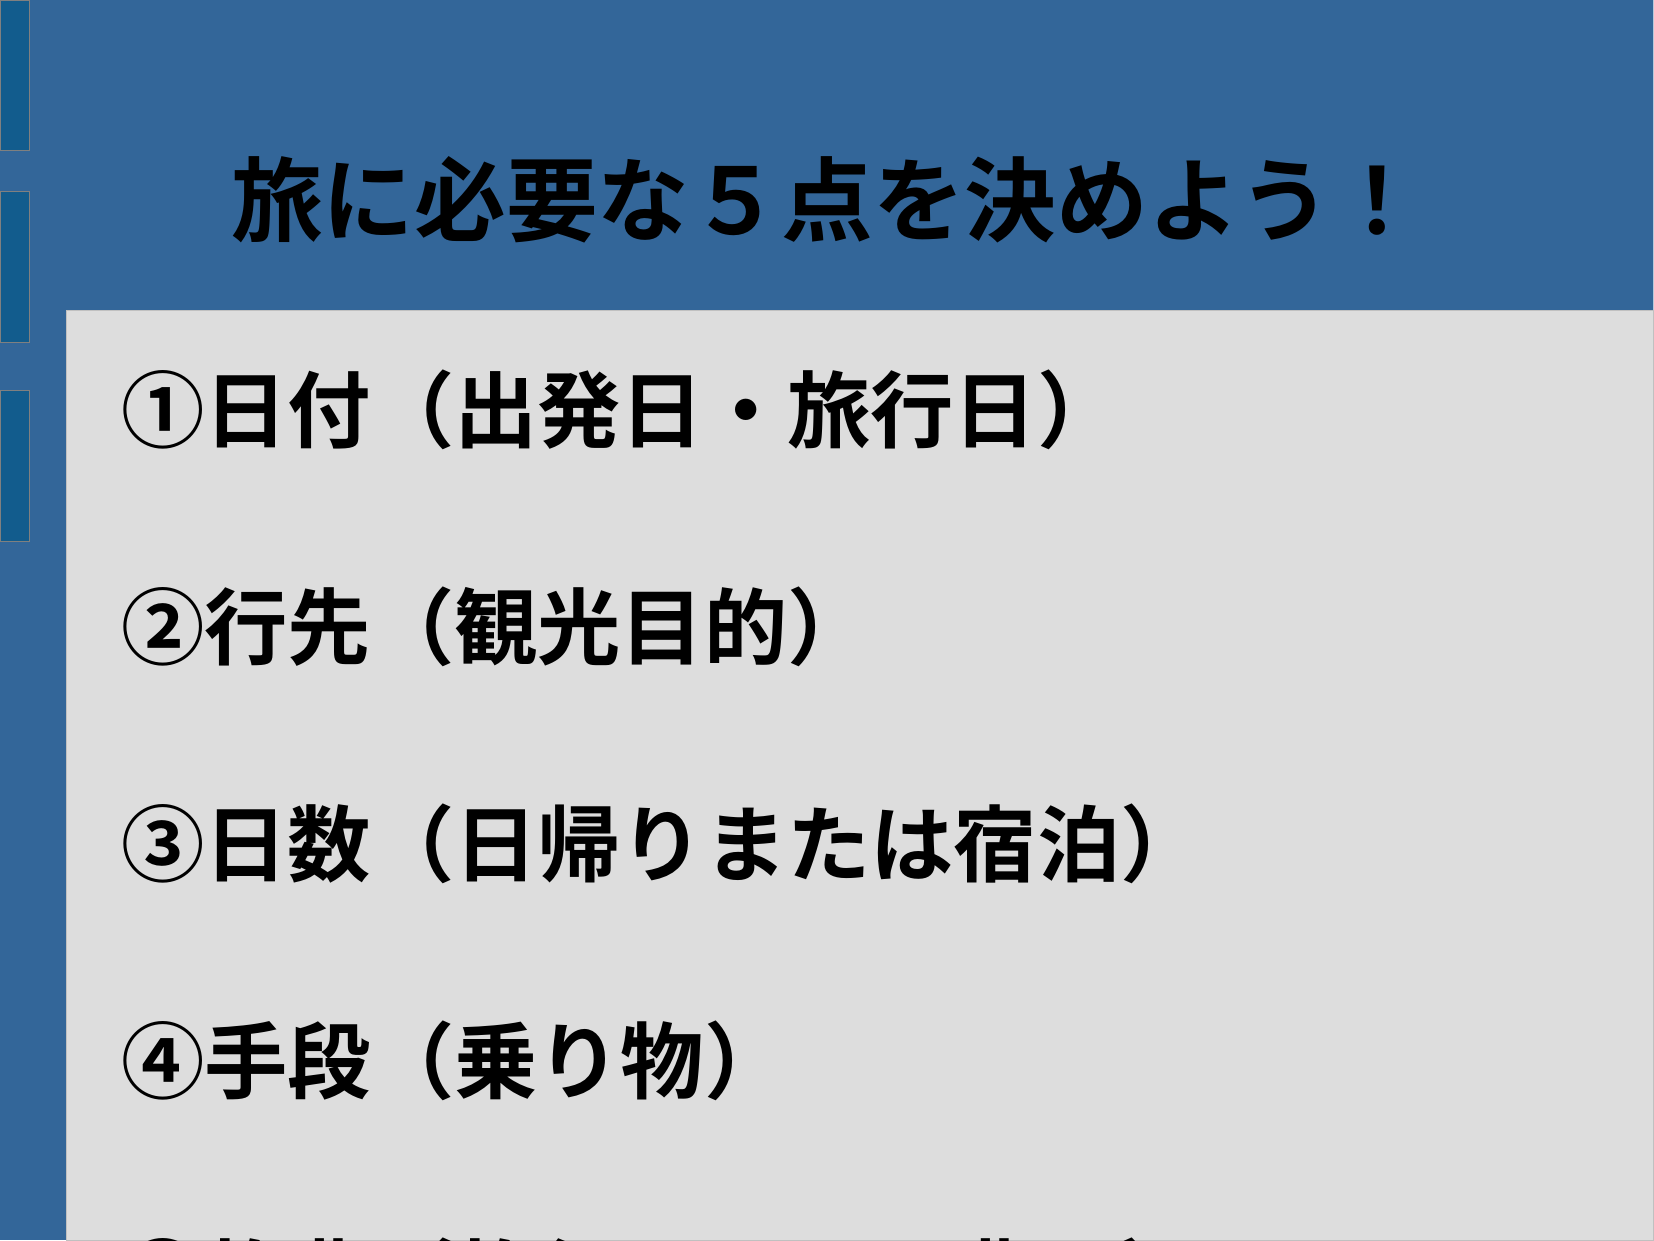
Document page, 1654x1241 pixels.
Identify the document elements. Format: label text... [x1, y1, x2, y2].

list ①日付（出発日・旅行日） ②行先（観光目的） ③日数（日帰りまたは宿泊） ④手段（乗り物） ⑤旅費（旅行にかかる費用） [121, 344, 1534, 1148]
title 旅に必要な５点を決めよう！ [121, 91, 1534, 299]
